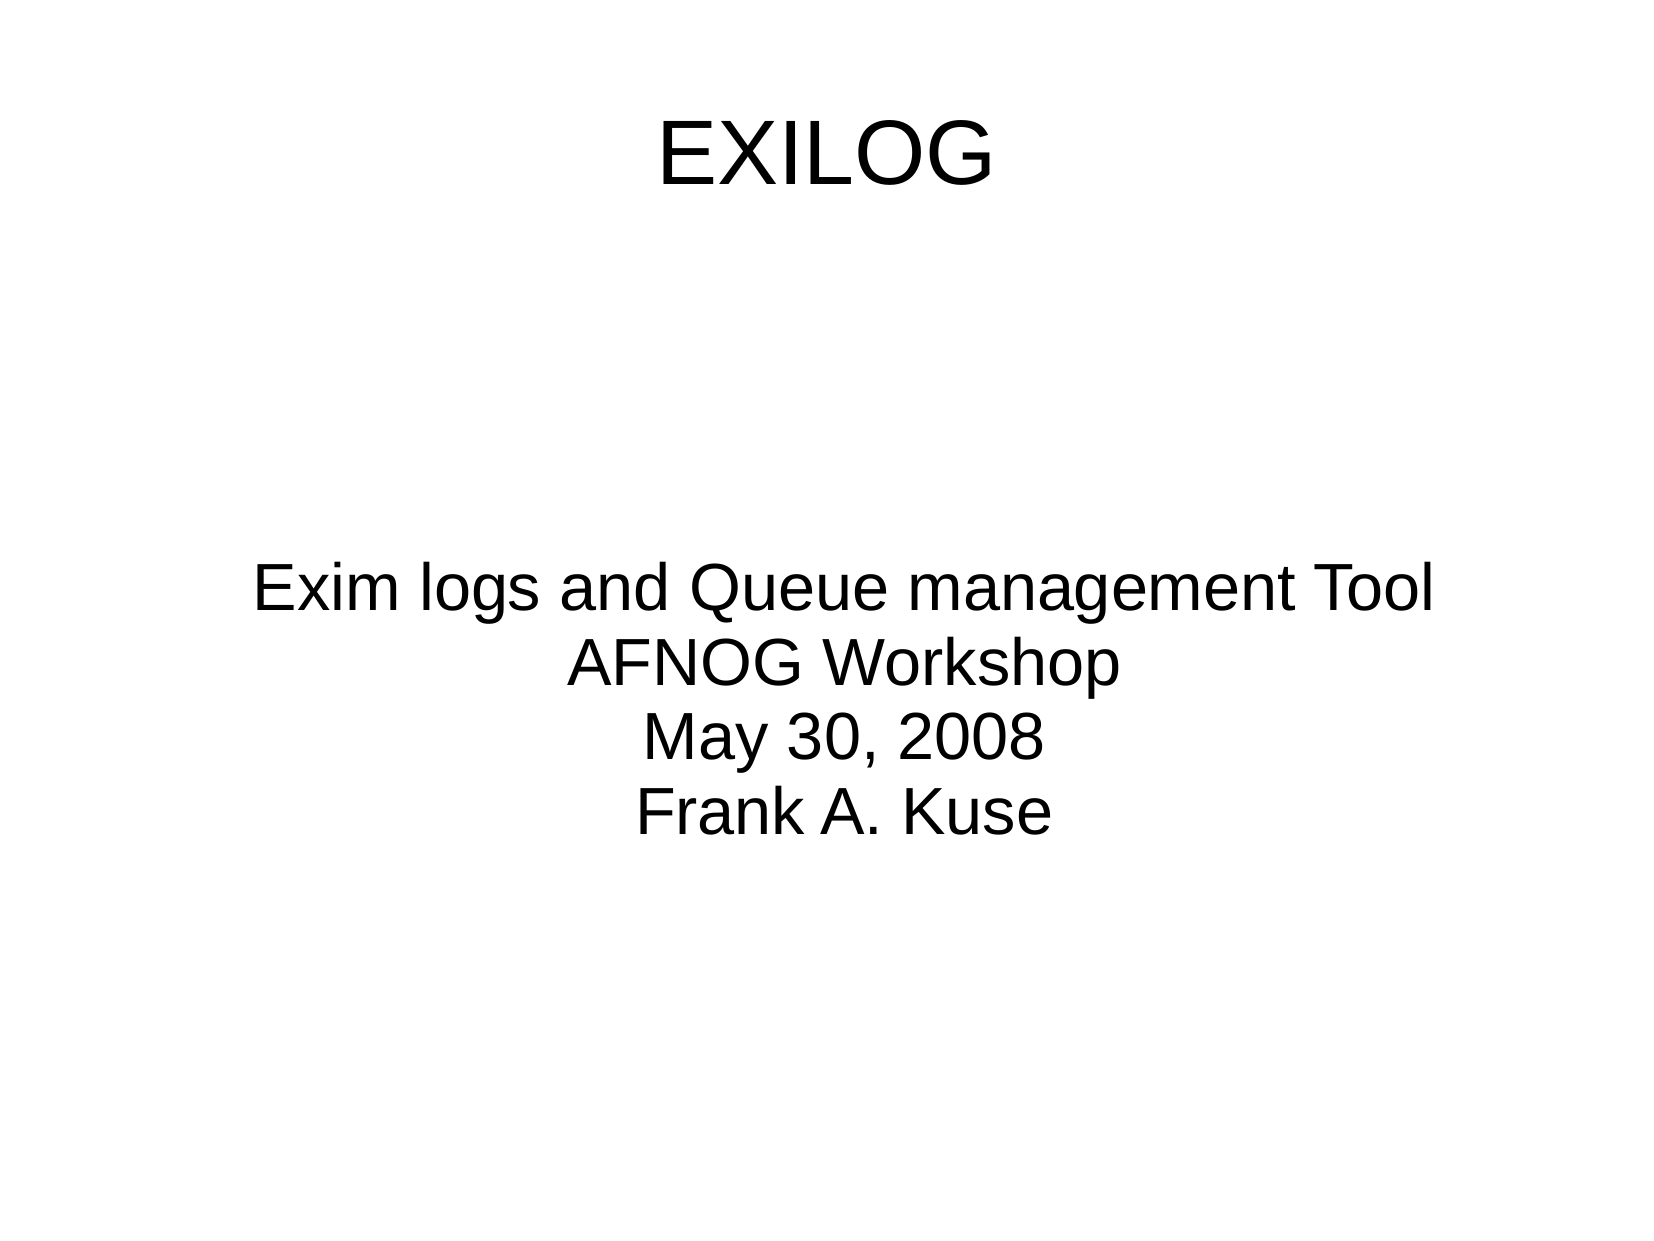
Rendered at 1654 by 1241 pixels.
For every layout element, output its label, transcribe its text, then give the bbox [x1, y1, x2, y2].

subtitle Exim logs and Queue management Tool AFNOG Workshop May 30, 2008 Frank A. Kuse [82, 297, 1571, 1102]
title EXILOG [82, 49, 1571, 257]
